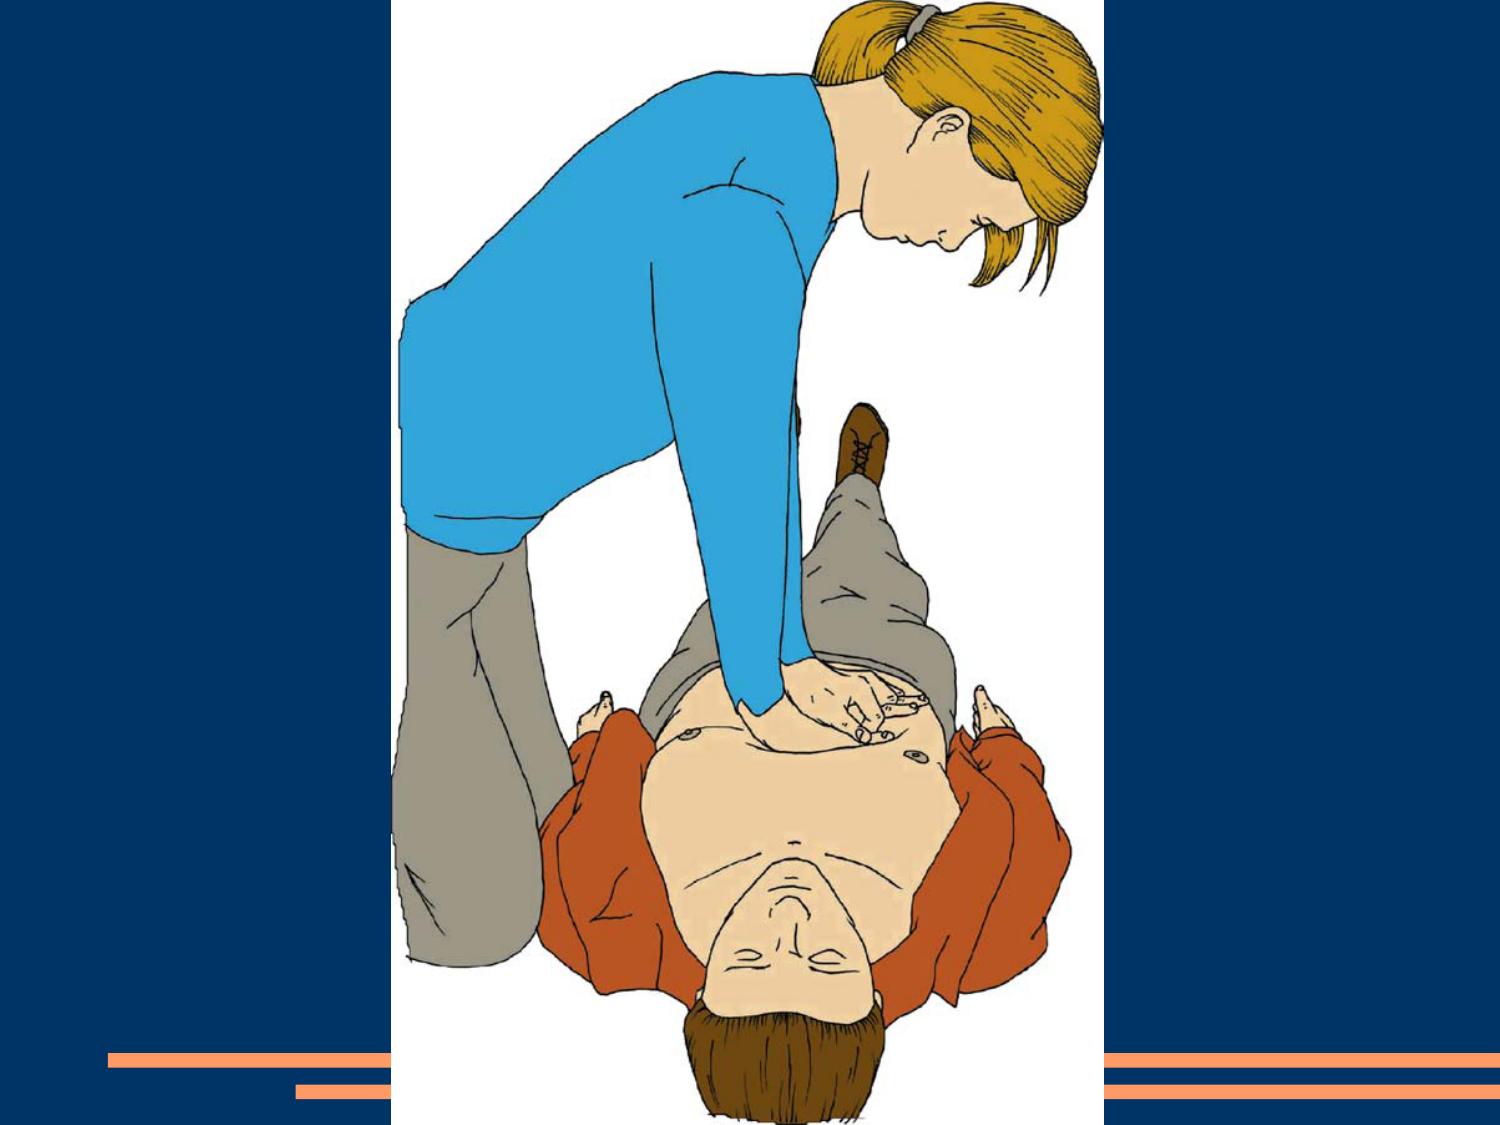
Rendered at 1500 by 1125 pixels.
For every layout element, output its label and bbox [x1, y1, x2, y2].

picture [391, 0, 1104, 1125]
